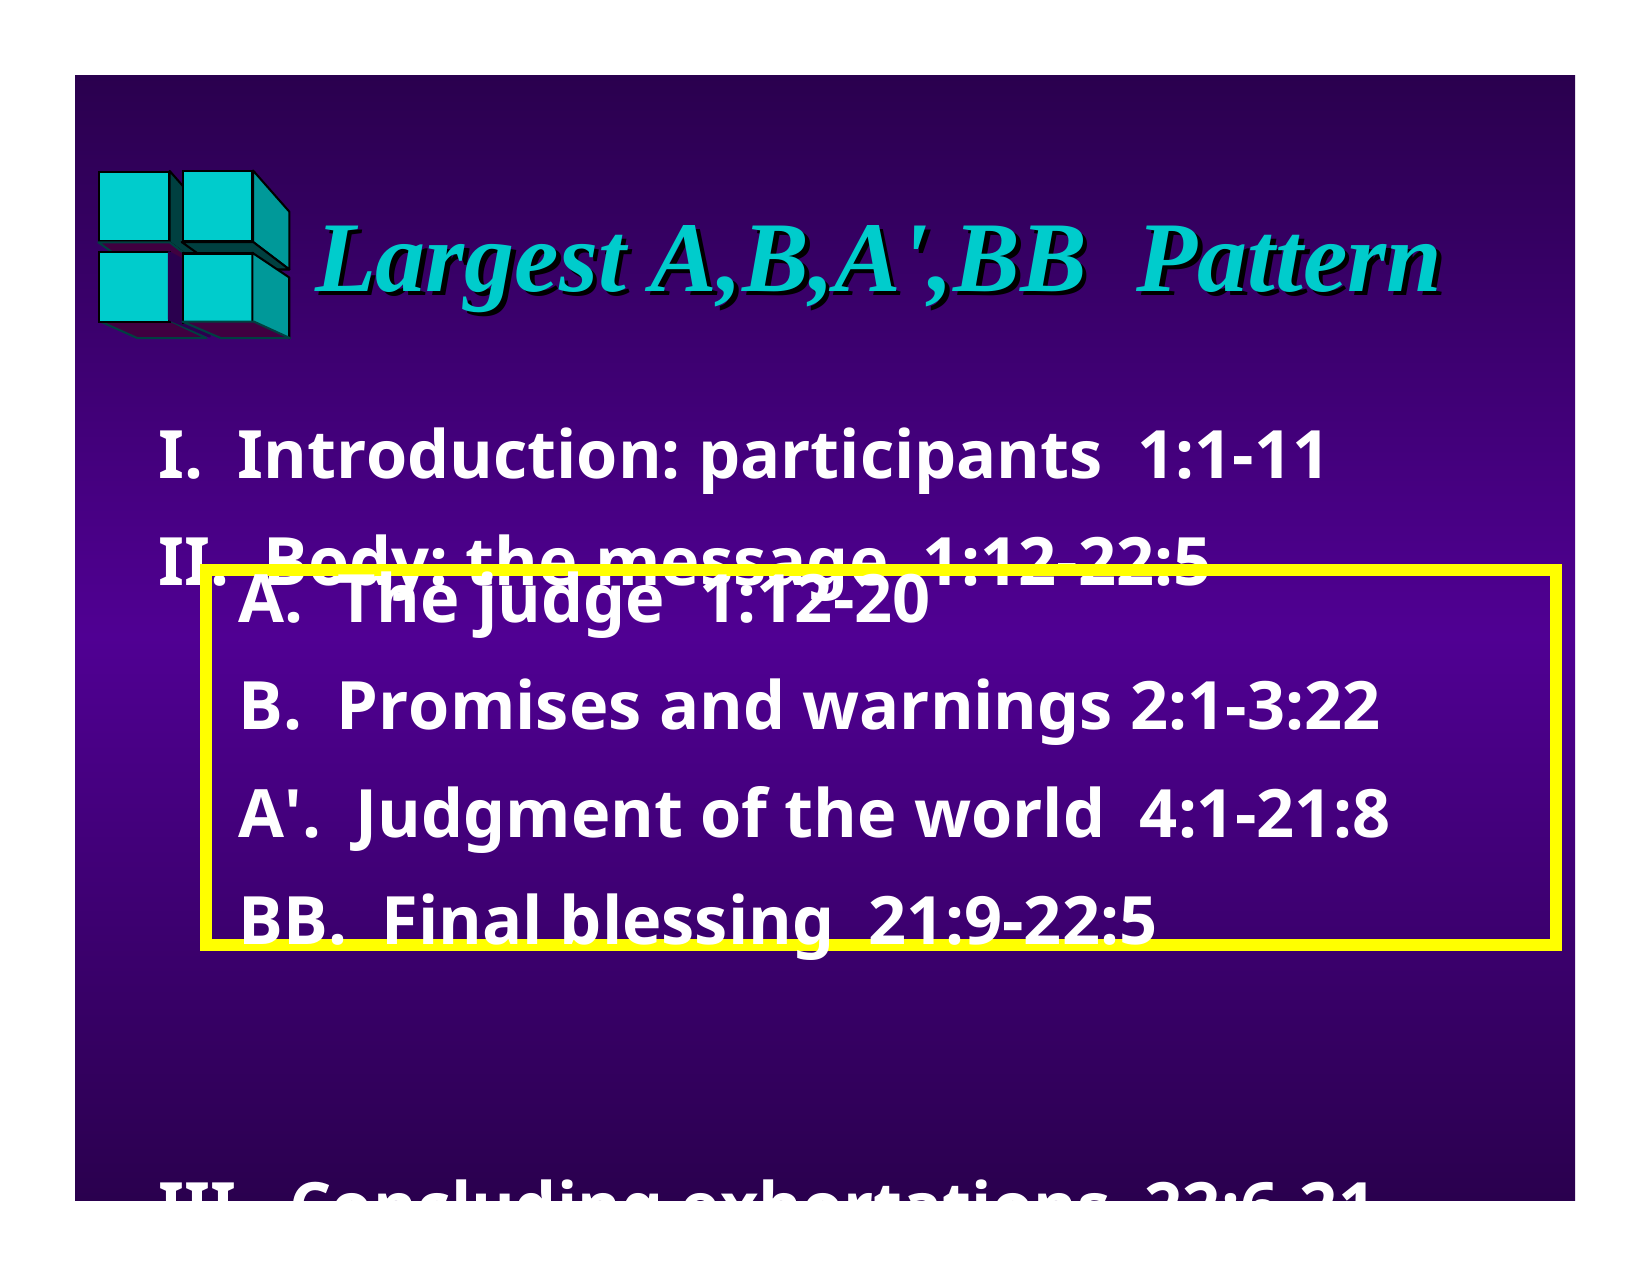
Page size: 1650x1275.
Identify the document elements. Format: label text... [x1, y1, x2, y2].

text_box A. The judge 1:12-20 B. Promises and warnings 2:1-3:22 A'. Judgment of the world 4:1-21:8 BB. Final blessing 21:9-22:5 [206, 570, 1557, 946]
title Largest A,B,A',BB Pattern [299, 120, 1463, 395]
list I. Introduction: participants 1:1-11 II. Body: the message 1:12-22:5 III. Concluding exhortations 22:6-21 [143, 399, 1548, 1231]
